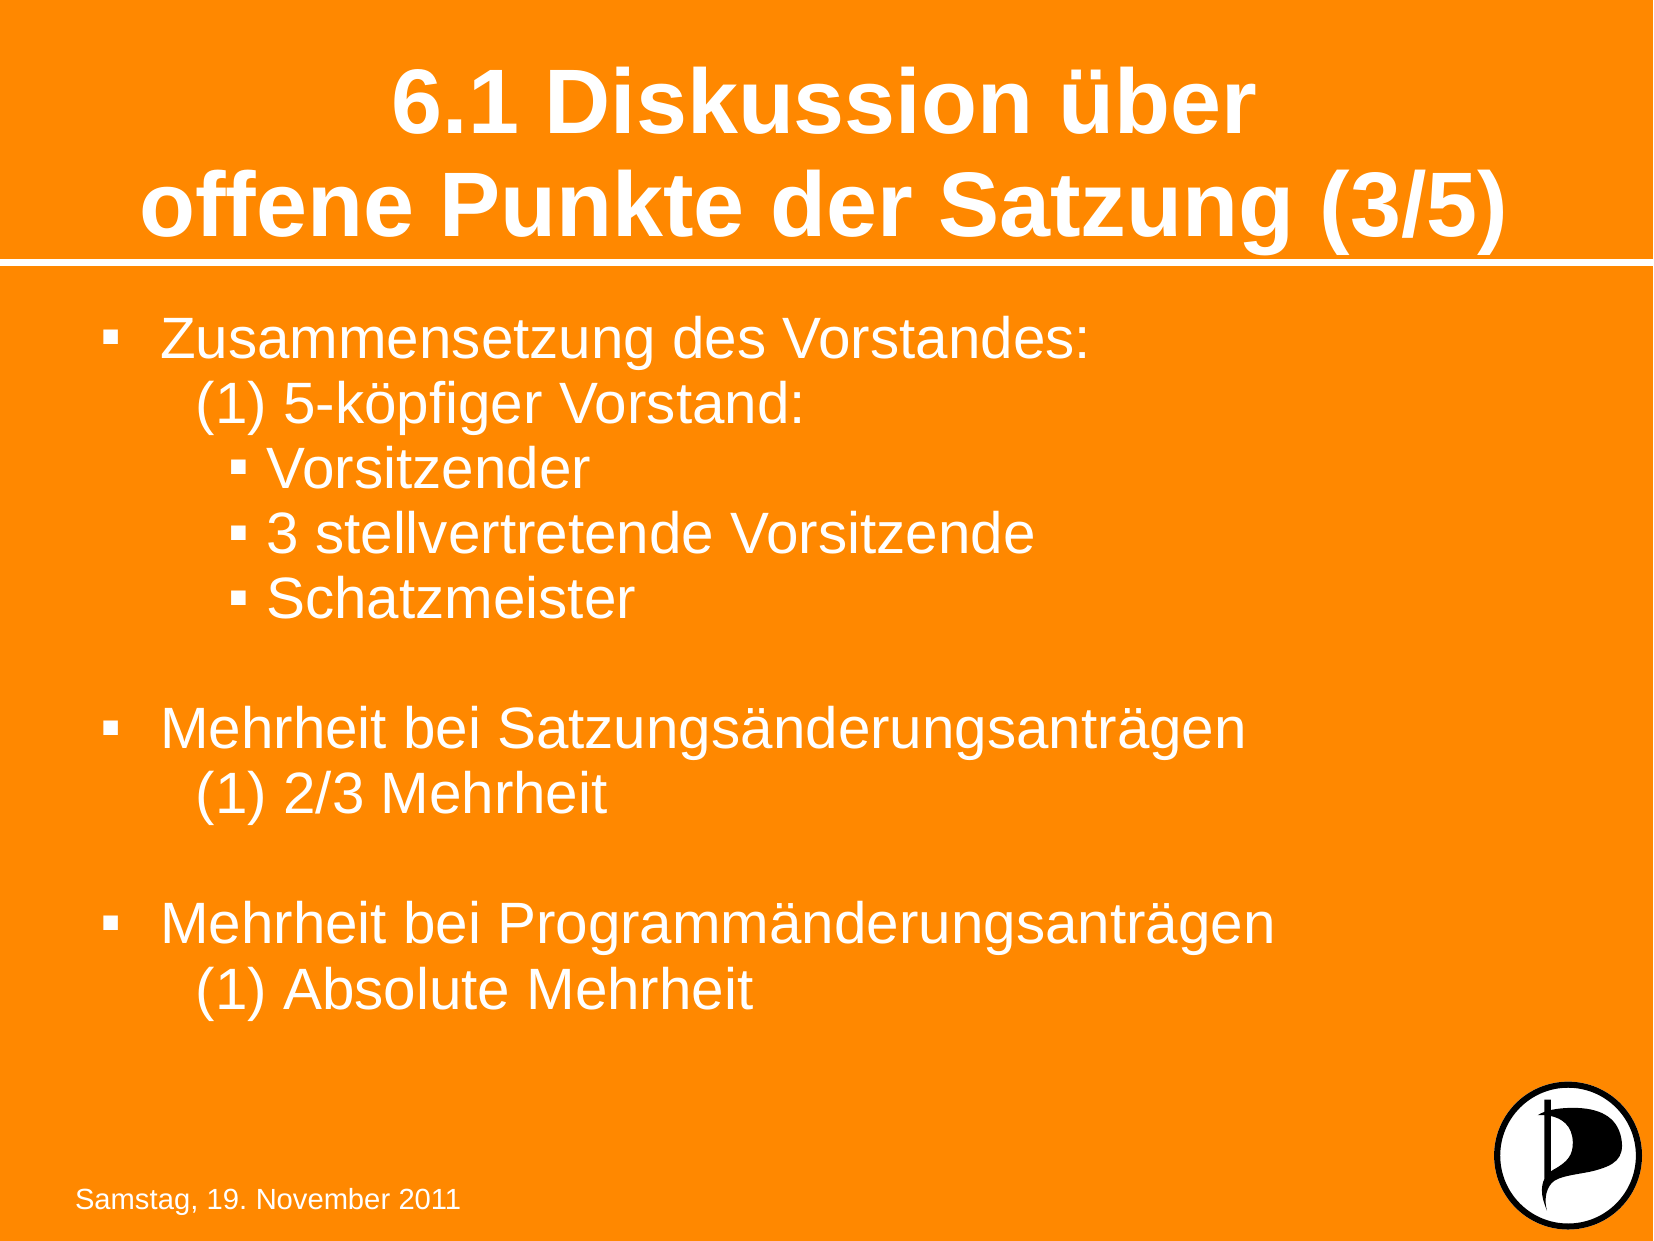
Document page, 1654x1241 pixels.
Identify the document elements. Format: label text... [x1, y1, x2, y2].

subtitle Zusammensetzung des Vorstandes: 5-köpfiger Vorstand: Vorsitzender 3 stellvertretende Vorsitzende Schatzmeister Mehrheit bei Satzungsänderungsanträgen 2/3 Mehrheit Mehrheit bei Programmänderungsanträgen Absolute Mehrheit [75, 306, 1563, 1022]
title 6.1 Diskussion über offene Punkte der Satzung (3/5) [37, 49, 1613, 257]
